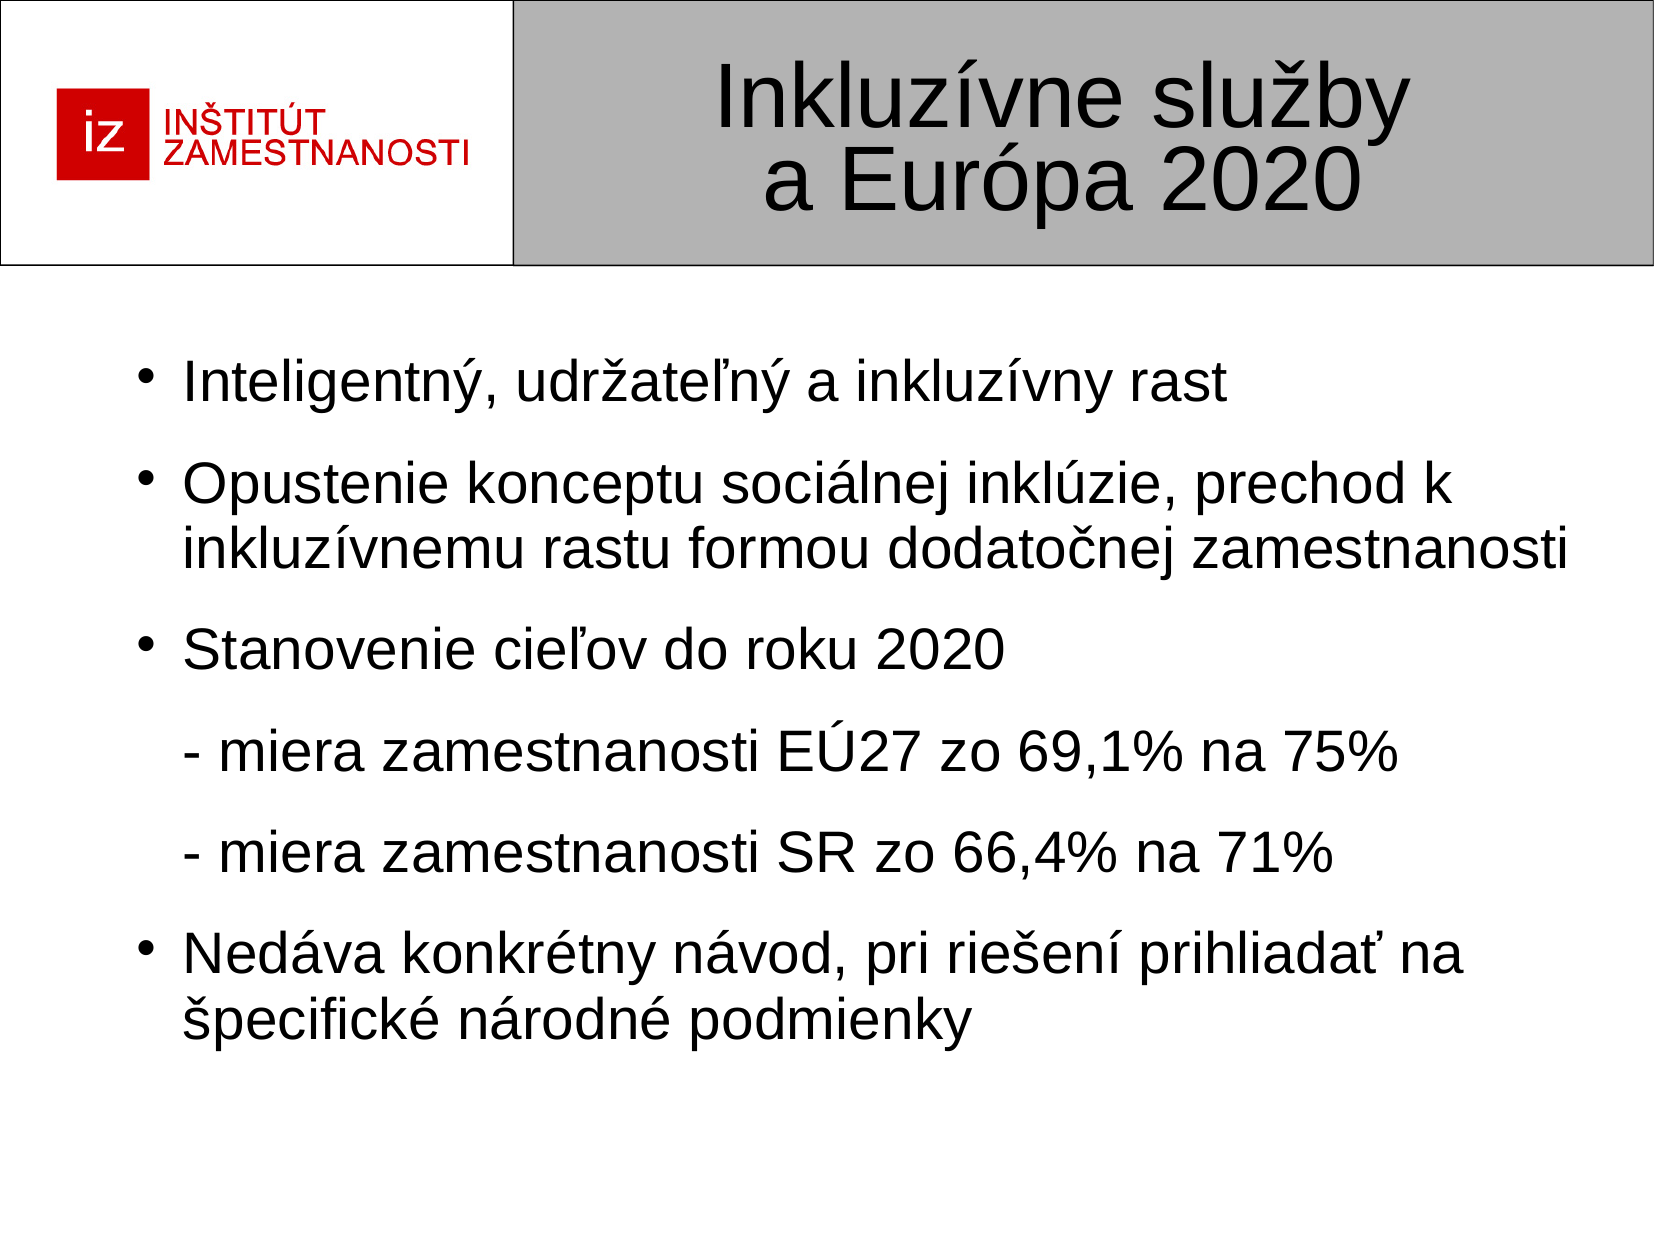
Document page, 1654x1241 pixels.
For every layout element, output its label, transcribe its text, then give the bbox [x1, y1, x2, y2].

text_box [0, 0, 1654, 266]
title Inkluzívne služby a Európa 2020 [560, 29, 1565, 237]
picture [5, 7, 513, 256]
list Inteligentný, udržateľný a inkluzívny rast Opustenie konceptu sociálnej inklúzie, prechod k inkluzívnemu rastu formou dodatočnej zamestnanosti Stanovenie cieľov do roku 2020 - miera zamestnanosti EÚ27 zo 69,1% na 75% - miera zamestnanosti SR zo 66,4% na 71% Nedáva konkrétny návod, pri riešení prihliadať na špecifické národné podmienky [121, 344, 1577, 1127]
